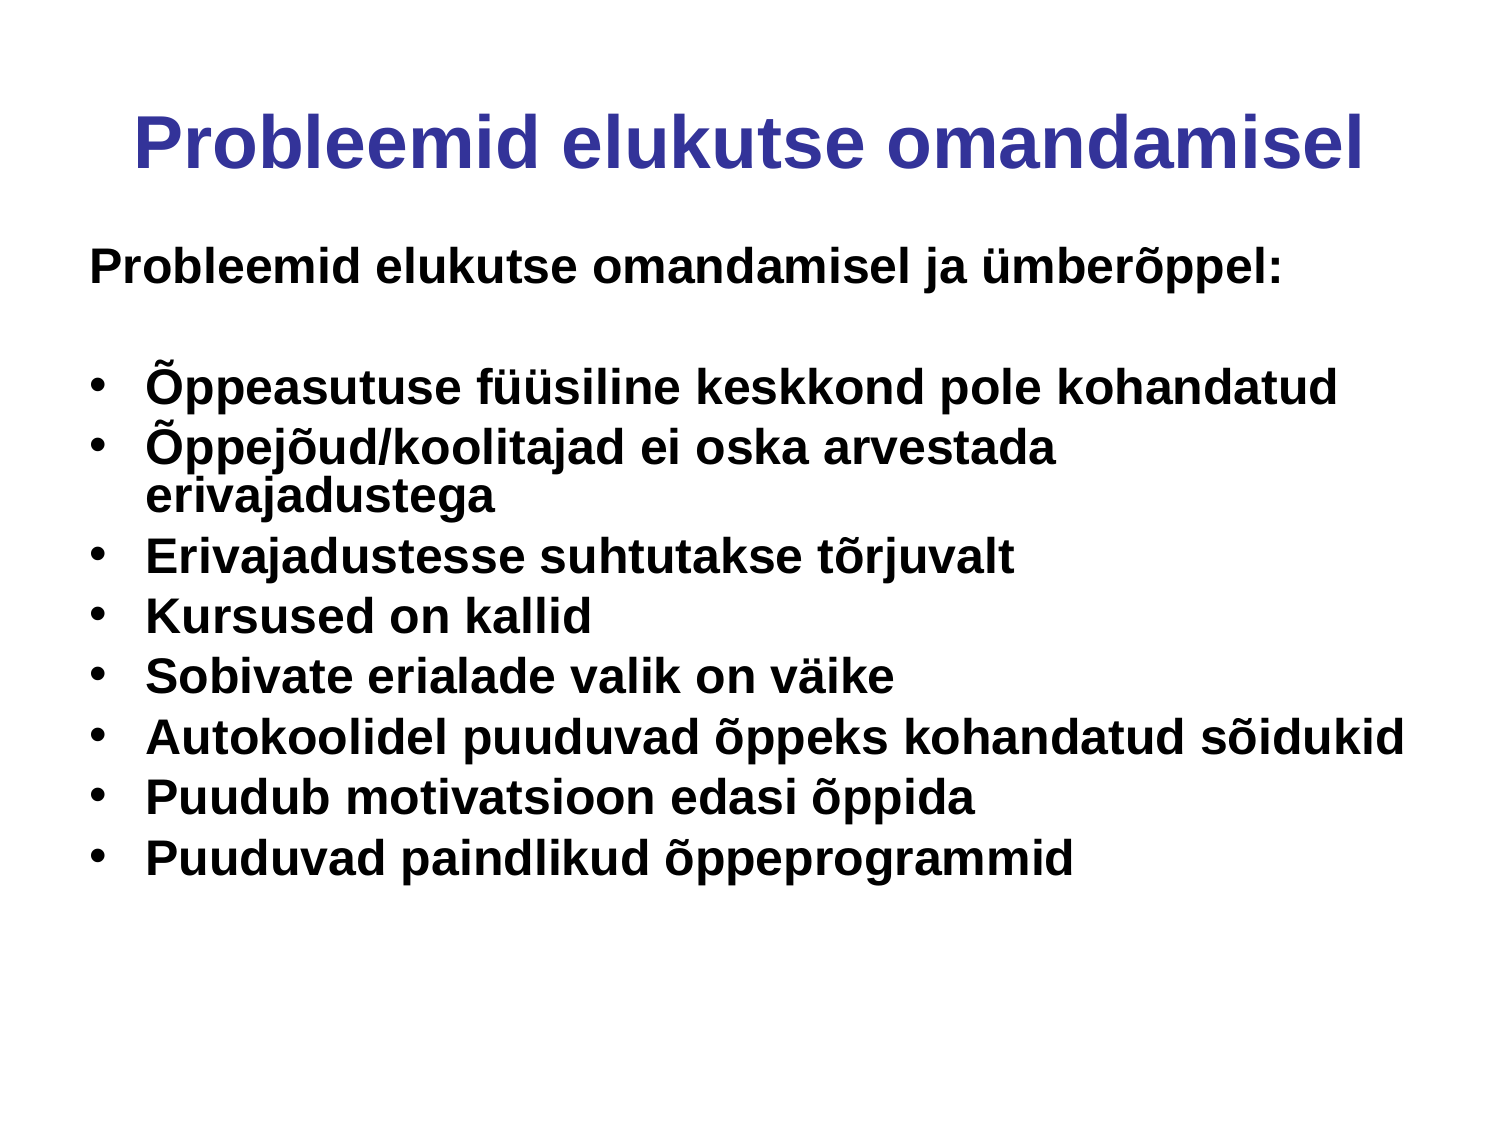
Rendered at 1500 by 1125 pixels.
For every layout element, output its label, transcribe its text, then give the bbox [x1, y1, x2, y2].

title Probleemid elukutse omandamisel [75, 45, 1426, 233]
list Probleemid elukutse omandamisel ja ümberõppel: Õppeasutuse füüsiline keskkond pole kohandatud Õppejõud/koolitajad ei oska arvestada erivajadustega Erivajadustesse suhtutakse tõrjuvalt Kursused on kallid Sobivate erialade valik on väike Autokoolidel puuduvad õppeks kohandatud sõidukid Puudub motivatsioon edasi õppida Puuduvad paindlikud õppeprogrammid [75, 237, 1426, 980]
